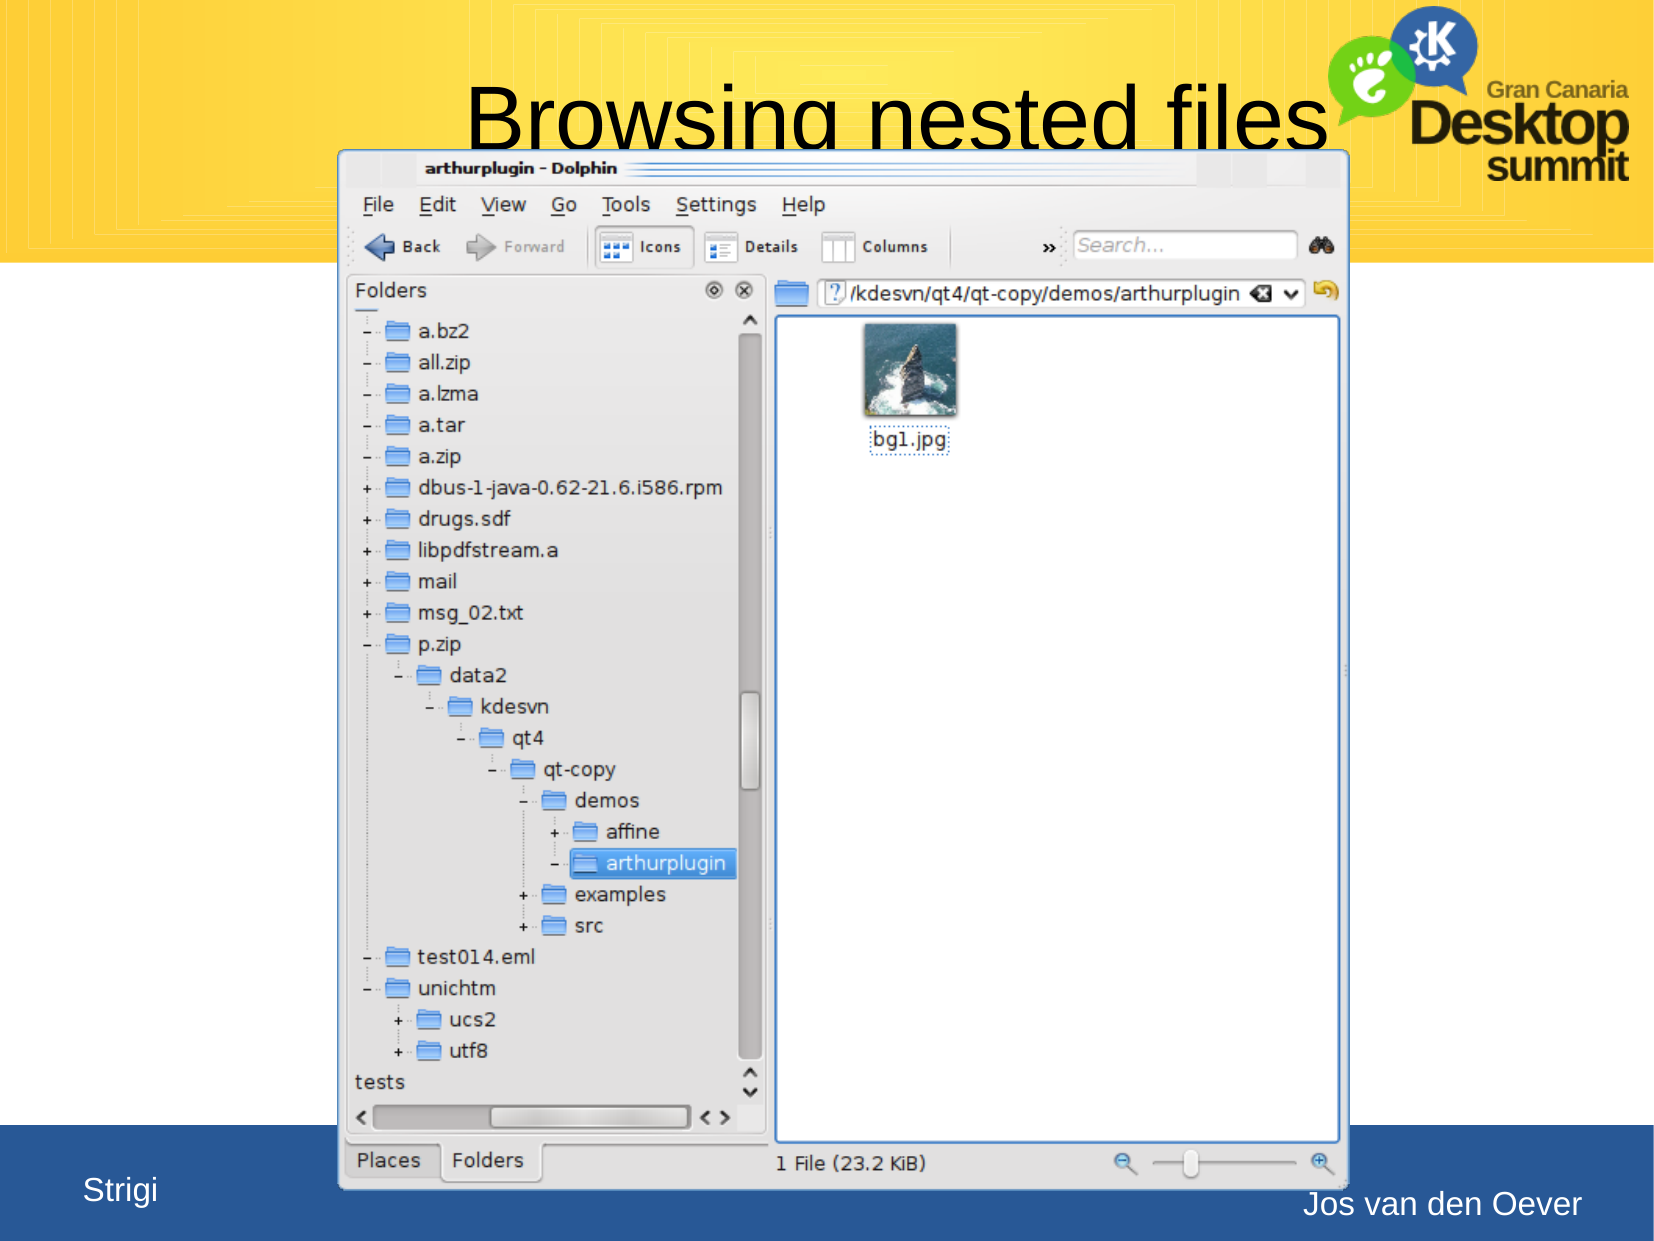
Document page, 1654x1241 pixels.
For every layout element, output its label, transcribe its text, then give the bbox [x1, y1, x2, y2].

picture [337, 149, 1350, 1191]
picture [1328, 6, 1629, 181]
title Browsing nested files [225, 56, 1571, 181]
